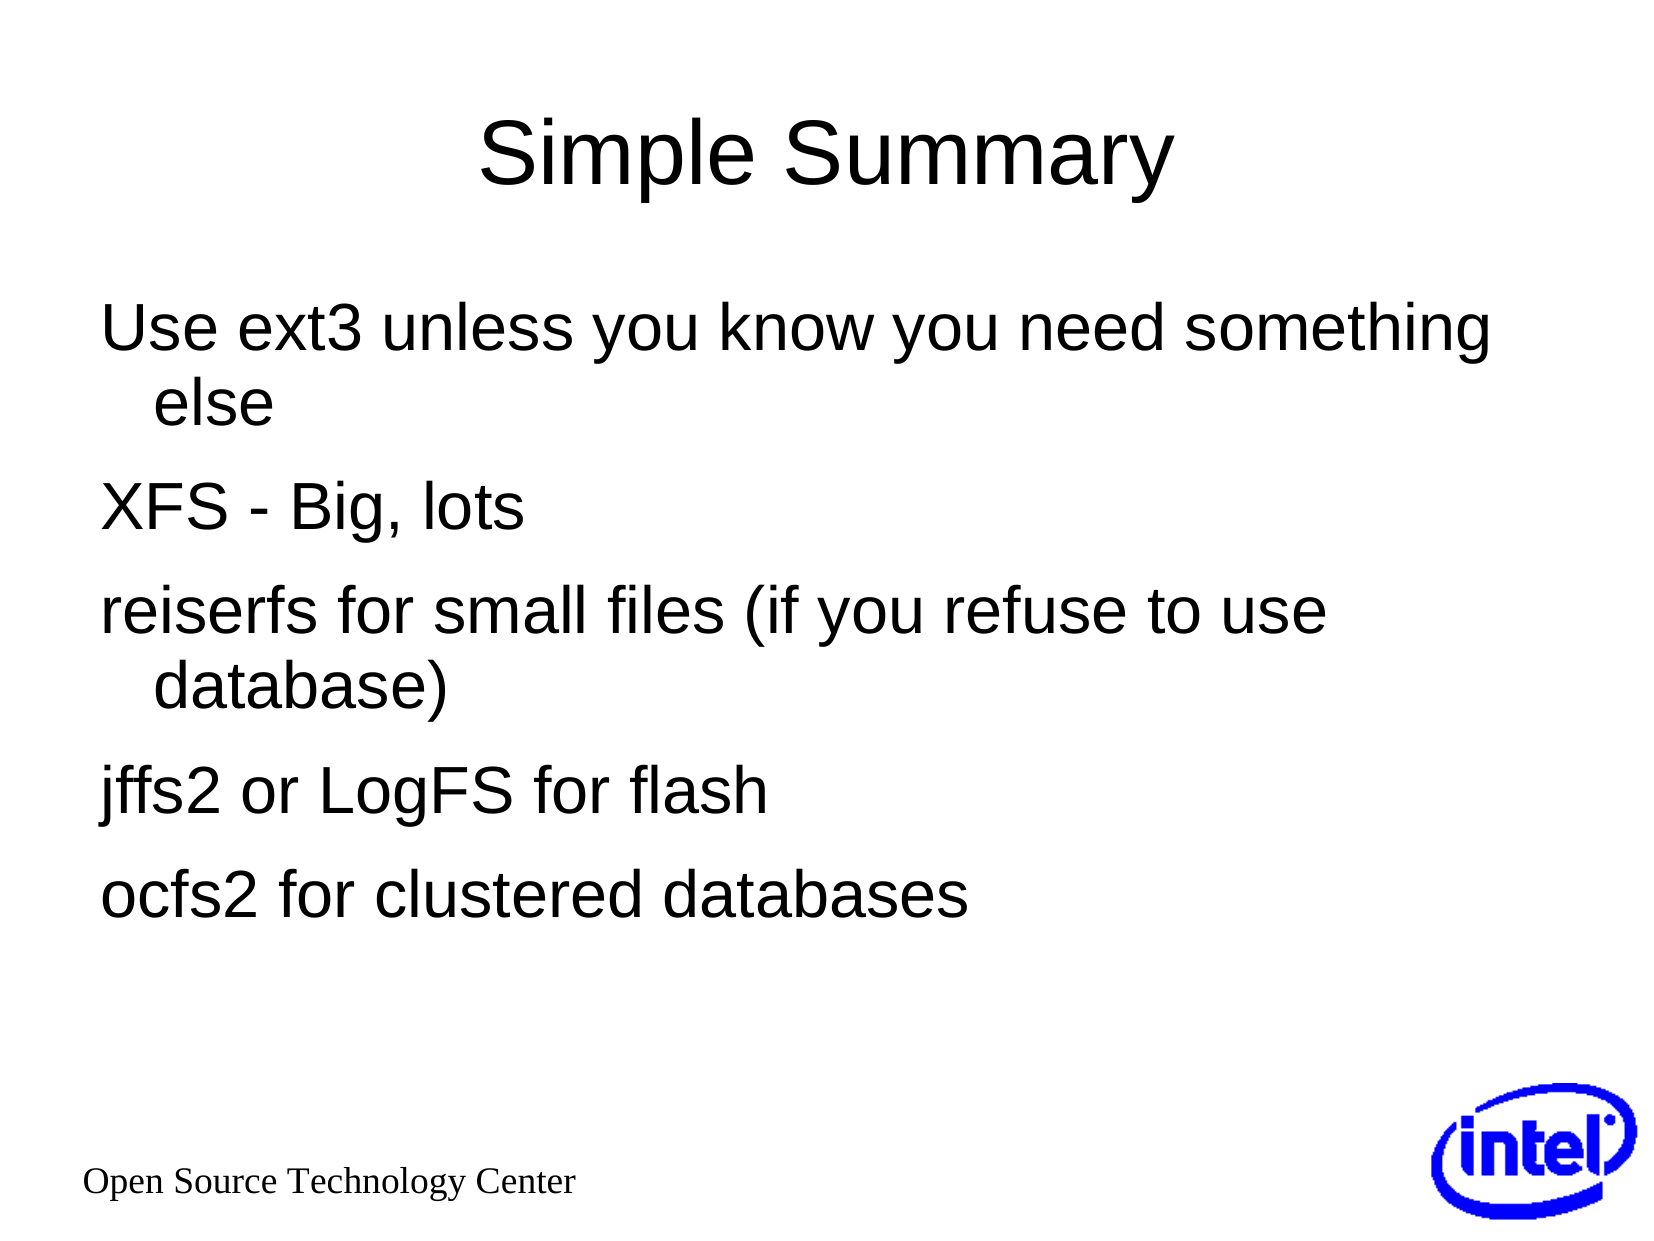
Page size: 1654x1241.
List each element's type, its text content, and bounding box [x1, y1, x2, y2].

title Simple Summary [82, 49, 1571, 257]
list Use ext3 unless you know you need something else XFS - Big, lots reiserfs for small files (if you refuse to use database) jffs2 or LogFS for flash ocfs2 for clustered databases [82, 290, 1571, 1109]
picture [1430, 1083, 1639, 1223]
